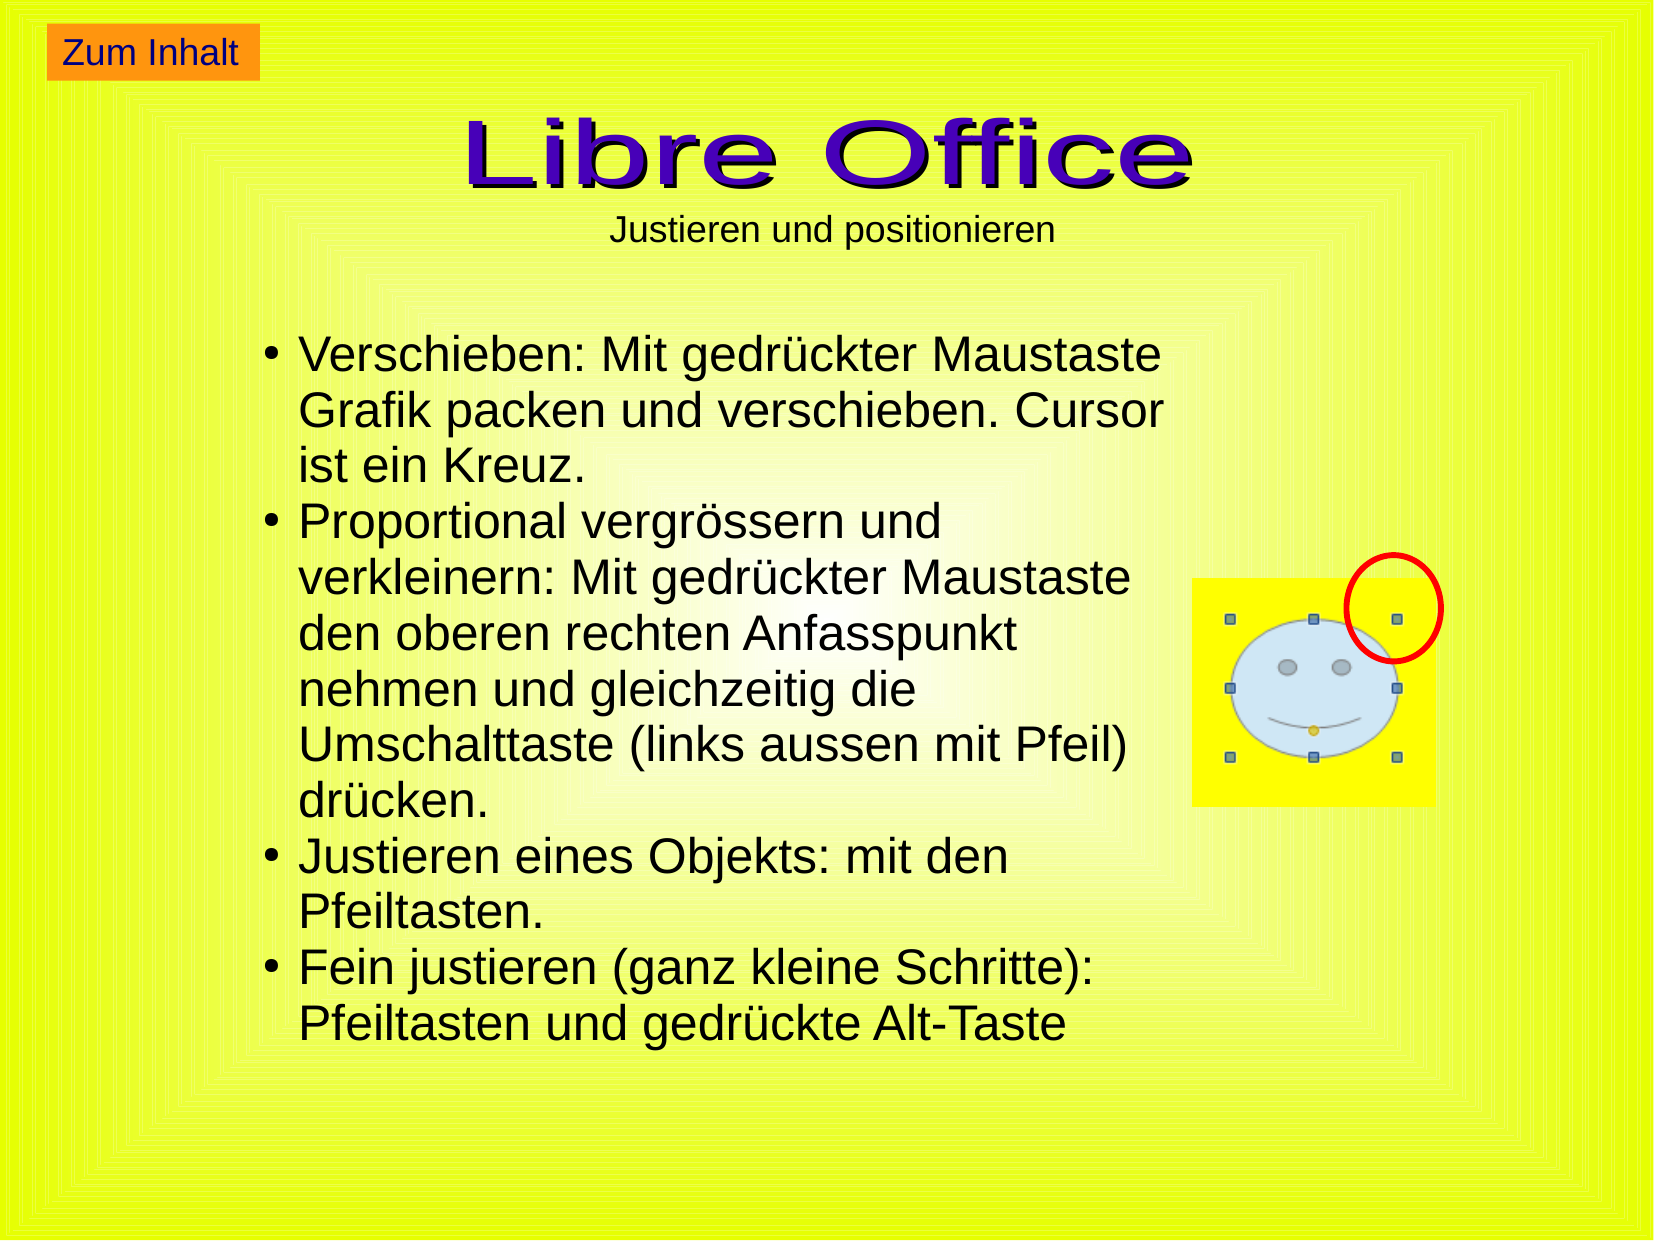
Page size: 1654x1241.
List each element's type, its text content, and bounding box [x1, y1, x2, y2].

text_box Justieren und positionieren [460, 201, 1205, 259]
text_box Verschieben: Mit gedrückter Maustaste Grafik packen und verschieben. Cursor ist ein Kreuz. Proportional vergrössern und verkleinern: Mit gedrückter Maustaste den oberen rechten Anfasspunkt nehmen und gleichzeitig die Umschalttaste (links aussen mit Pfeil) drücken. Justieren eines Objekts: mit den Pfeiltasten. Fein justieren (ganz kleine Schritte): Pfeiltasten und gedrückte Alt-Taste [248, 318, 1182, 1059]
picture [1192, 578, 1436, 807]
title Libre Office [82, 49, 1571, 257]
picture [1350, 578, 1436, 658]
text_box Zum Inhalt [47, 23, 260, 81]
